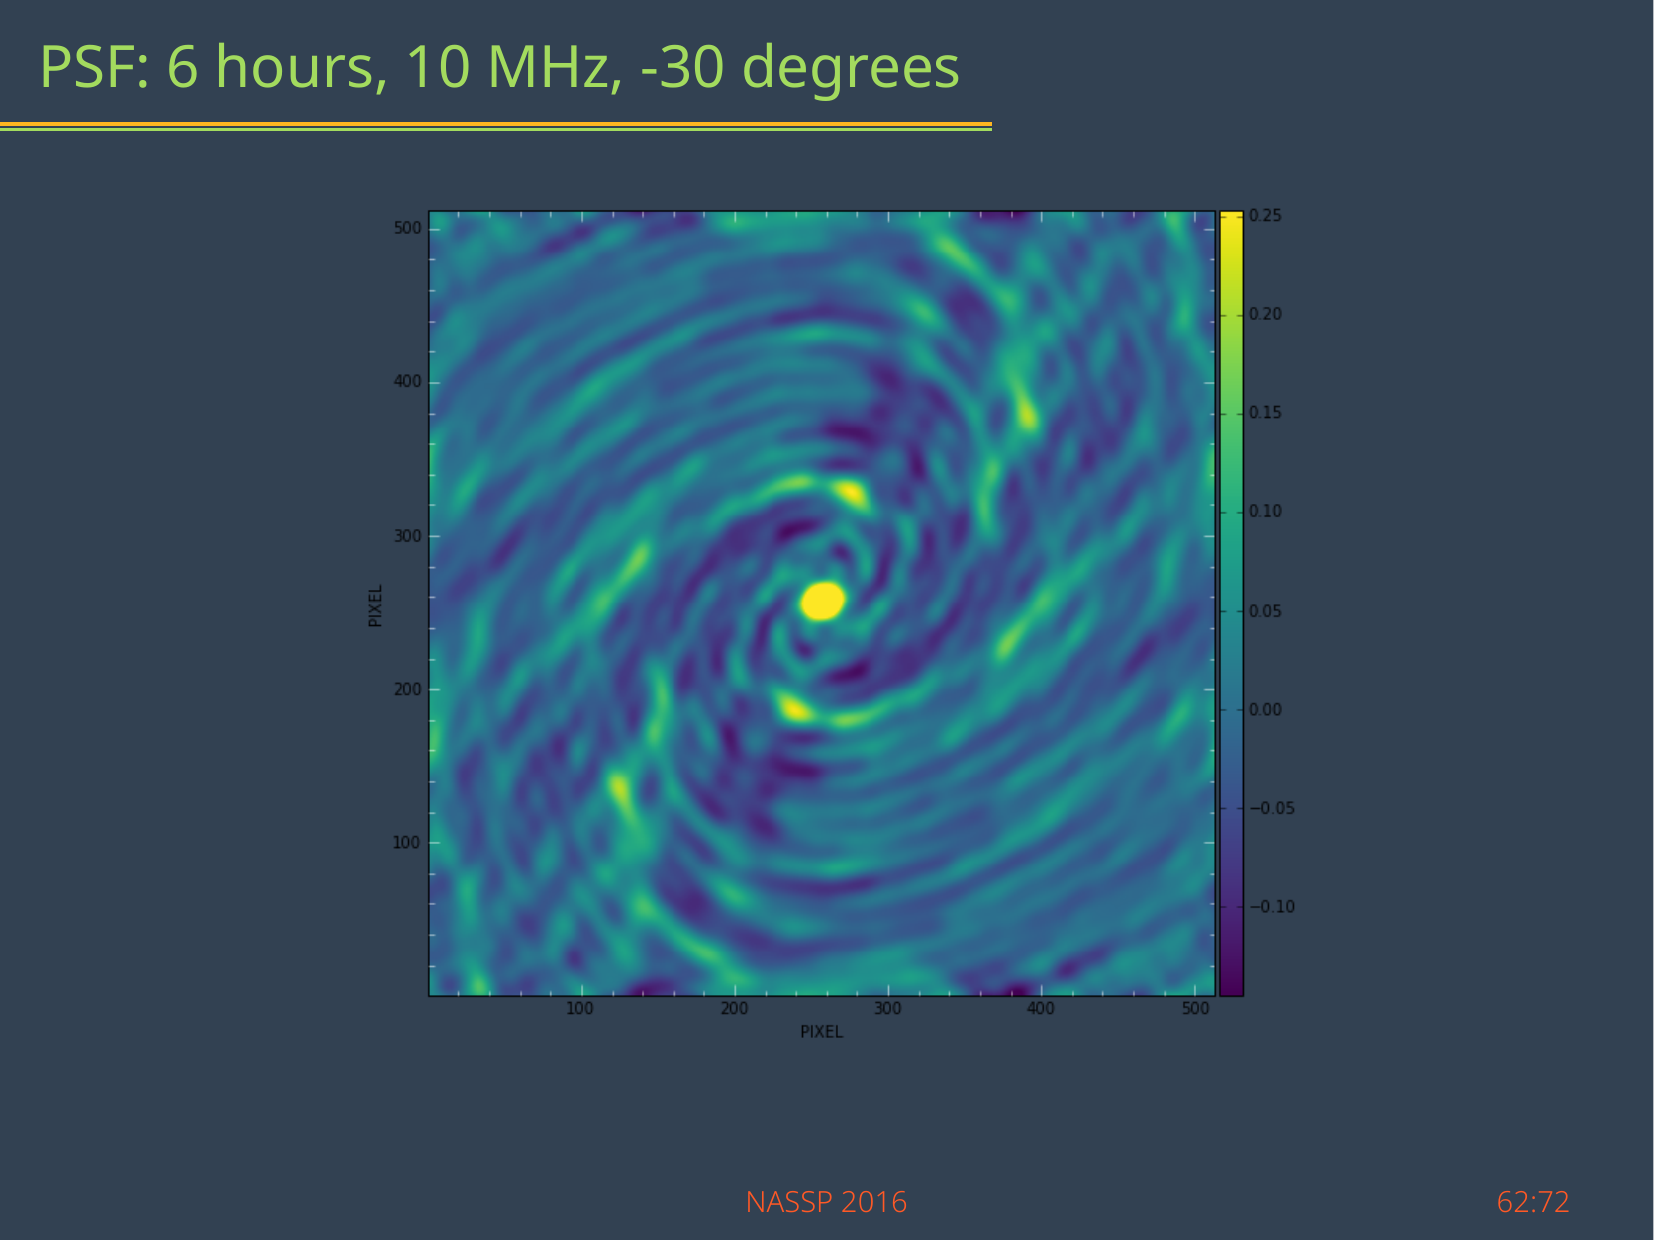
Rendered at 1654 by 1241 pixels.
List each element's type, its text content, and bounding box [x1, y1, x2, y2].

text_box PSF: 6 hours, 10 MHz, -30 degrees [23, 17, 1182, 103]
picture [358, 198, 1307, 1052]
